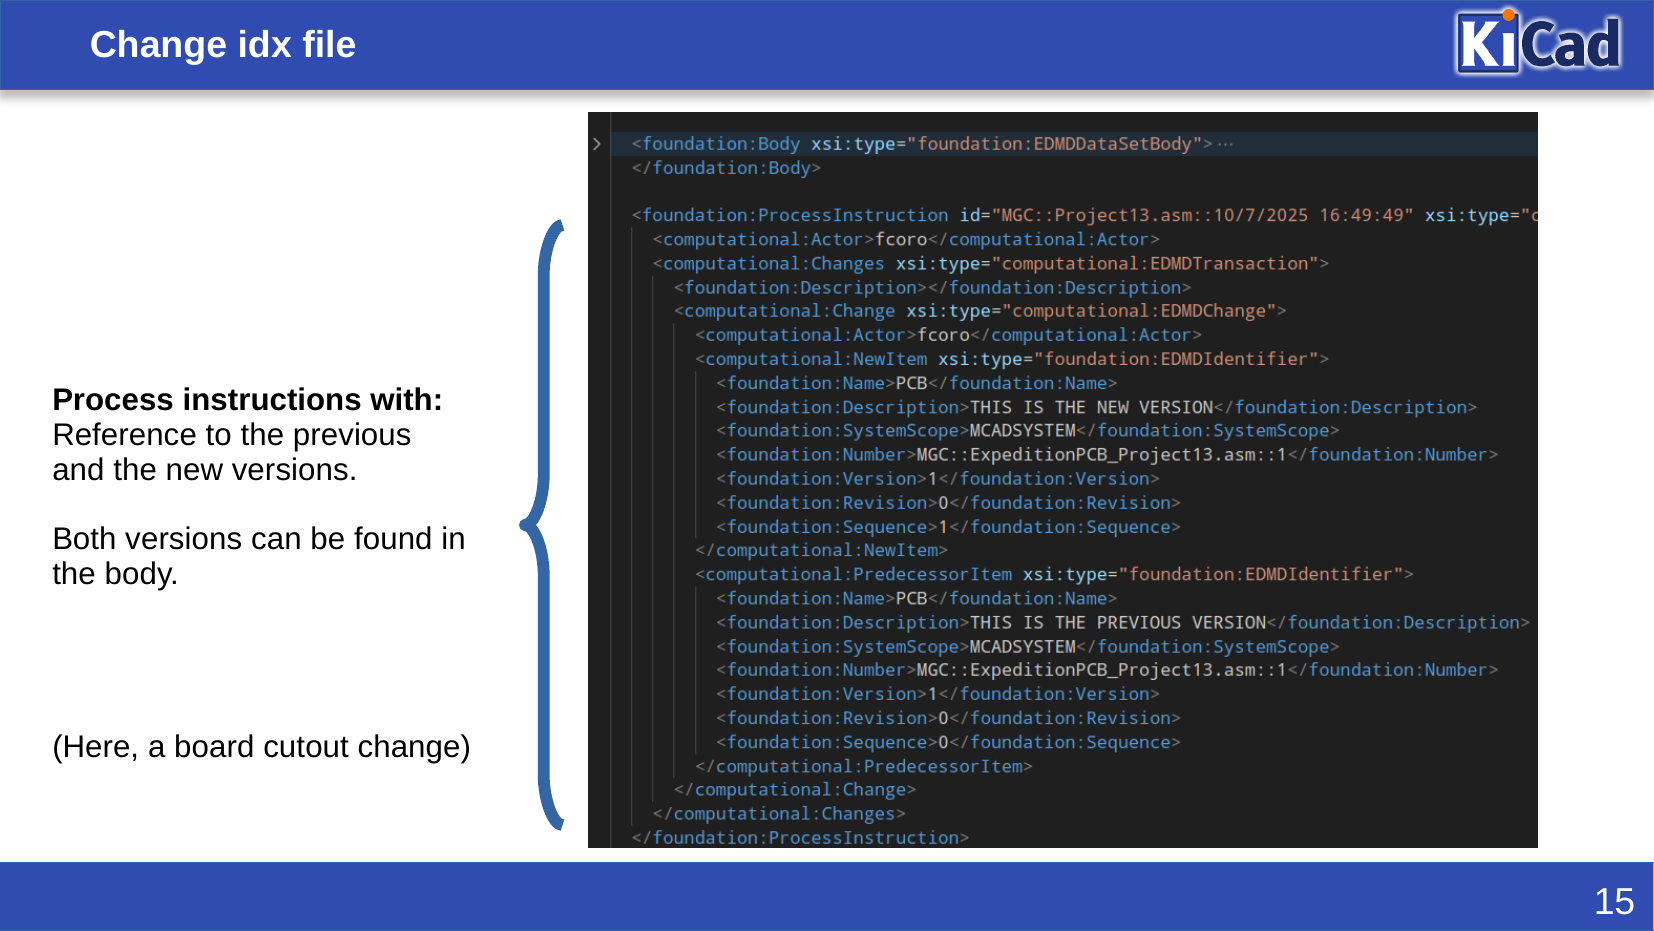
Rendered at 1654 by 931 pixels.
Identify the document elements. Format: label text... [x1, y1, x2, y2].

text_box [0, 862, 1654, 931]
picture [588, 112, 1538, 848]
text_box (Here, a board cutout change) [37, 721, 488, 807]
text_box <number> [1387, 873, 1651, 931]
text_box Process instructions with: Reference to the previous and the new versions. Both versions can be found in the body. [37, 375, 488, 599]
text_box Change idx file [0, 0, 1412, 90]
picture [1412, 0, 1654, 92]
text_box [1162, 90, 1651, 226]
